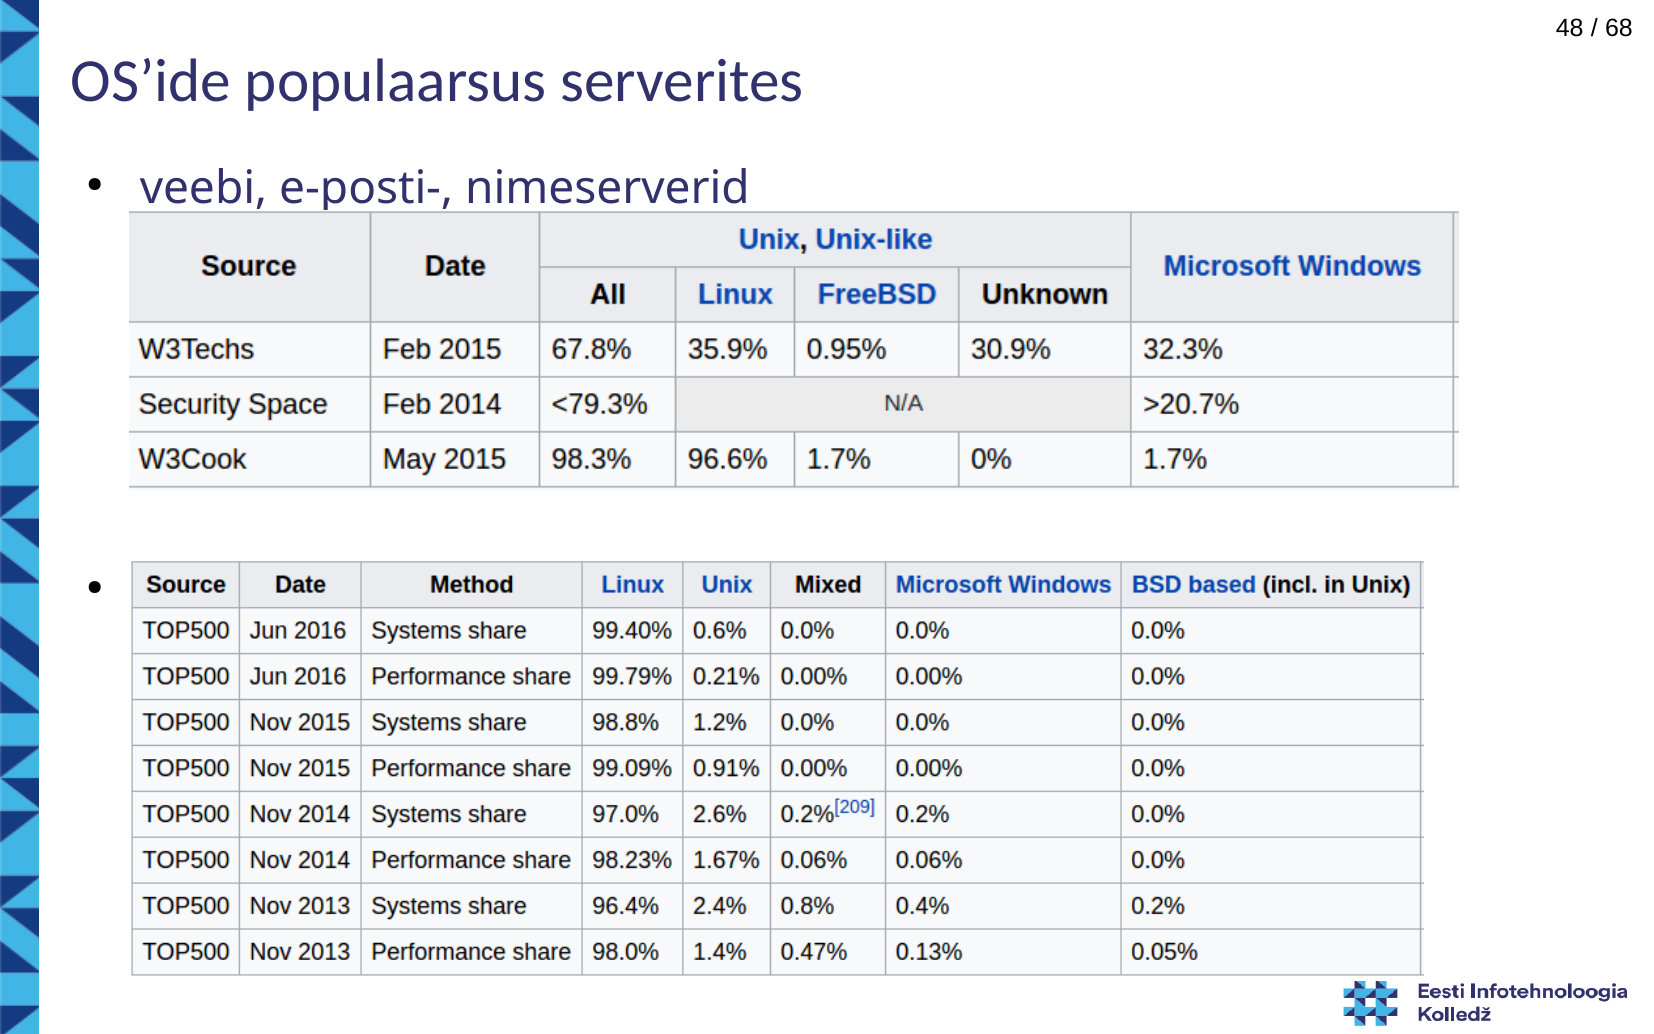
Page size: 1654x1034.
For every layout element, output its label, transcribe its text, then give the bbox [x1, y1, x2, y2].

picture [129, 560, 1424, 981]
list veebi, e-posti-, nimeserverid superarvutid [68, 153, 1630, 957]
title OS’ide populaarsus serverites [70, 41, 1630, 130]
picture [129, 210, 1459, 491]
